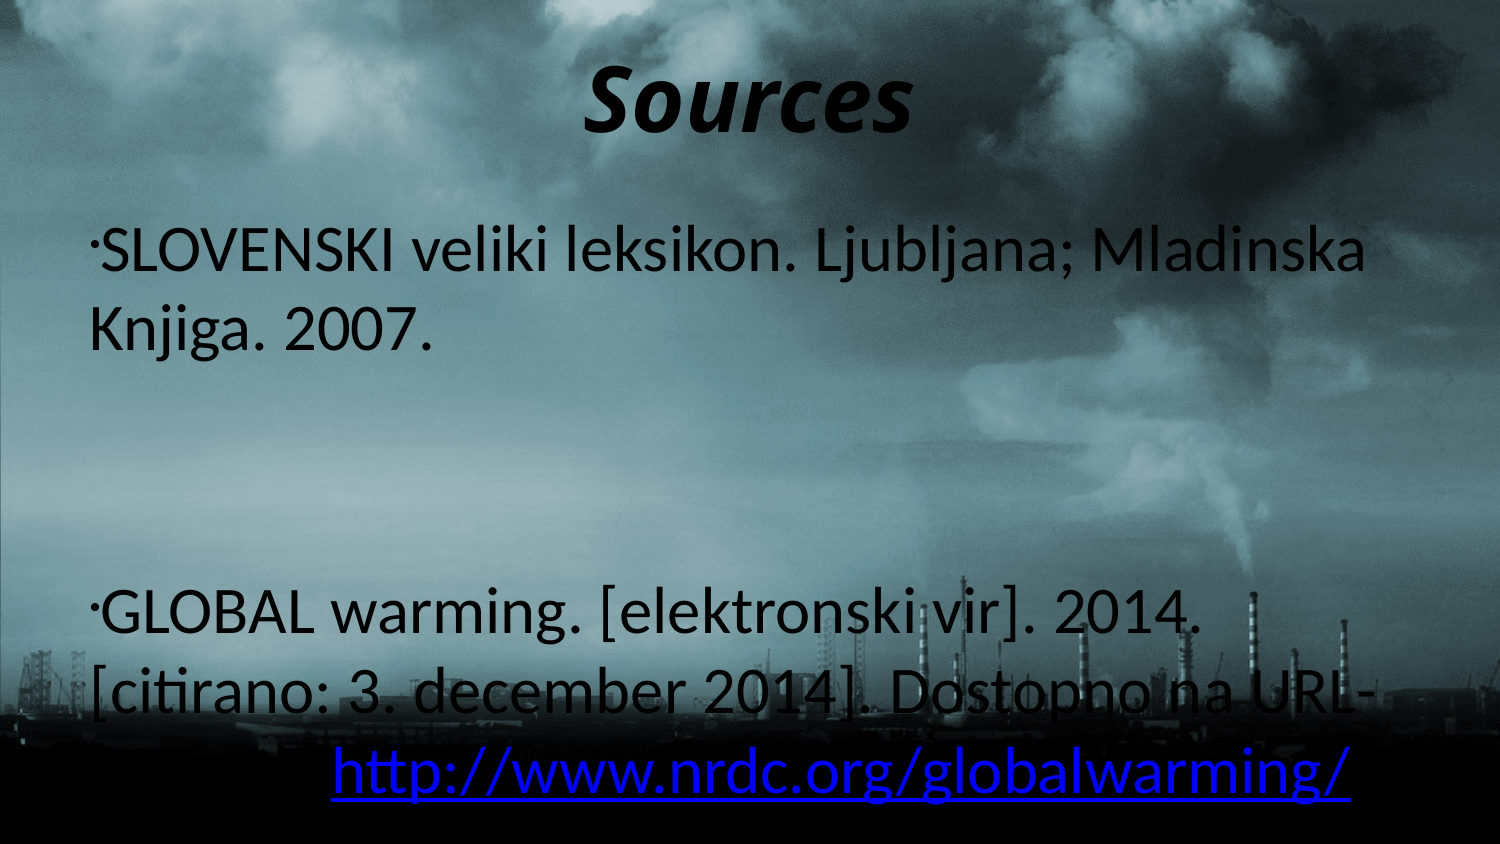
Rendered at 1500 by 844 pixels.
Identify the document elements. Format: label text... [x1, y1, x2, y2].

picture [0, 0, 1500, 844]
title Sources [75, 33, 1425, 175]
list SLOVENSKI veliki leksikon. Ljubljana; Mladinska Knjiga. 2007. GLOBAL warming. [elektronski vir]. 2014. [citirano: 3. december 2014]. Dostopno na URL-naslovu: http://www.nrdc.org/globalwarming/ GREENHOUSE effect. [elektronski vir]. 2014. [citirano: 3. december 2014]. Dostopno na URL-naslovu: http://en.wikipedia.org/wiki/Greenhouse_effect KYOTO protocol. [elektronski vir]. 2014. [citirano: 3. december 2014]. Dostopno na URL-naslovu: http://unfccc.int/essential_background/kyoto_protocol/items/6034.php GREENHOUSE effect. [elektronski vir].[dostopno: 3. december 2014]. Dostopno na URL-naslovu: http://www.edfenergy.com/energyfuture/images/schematic/greenhouse-effect.jpg [75, 196, 1425, 754]
